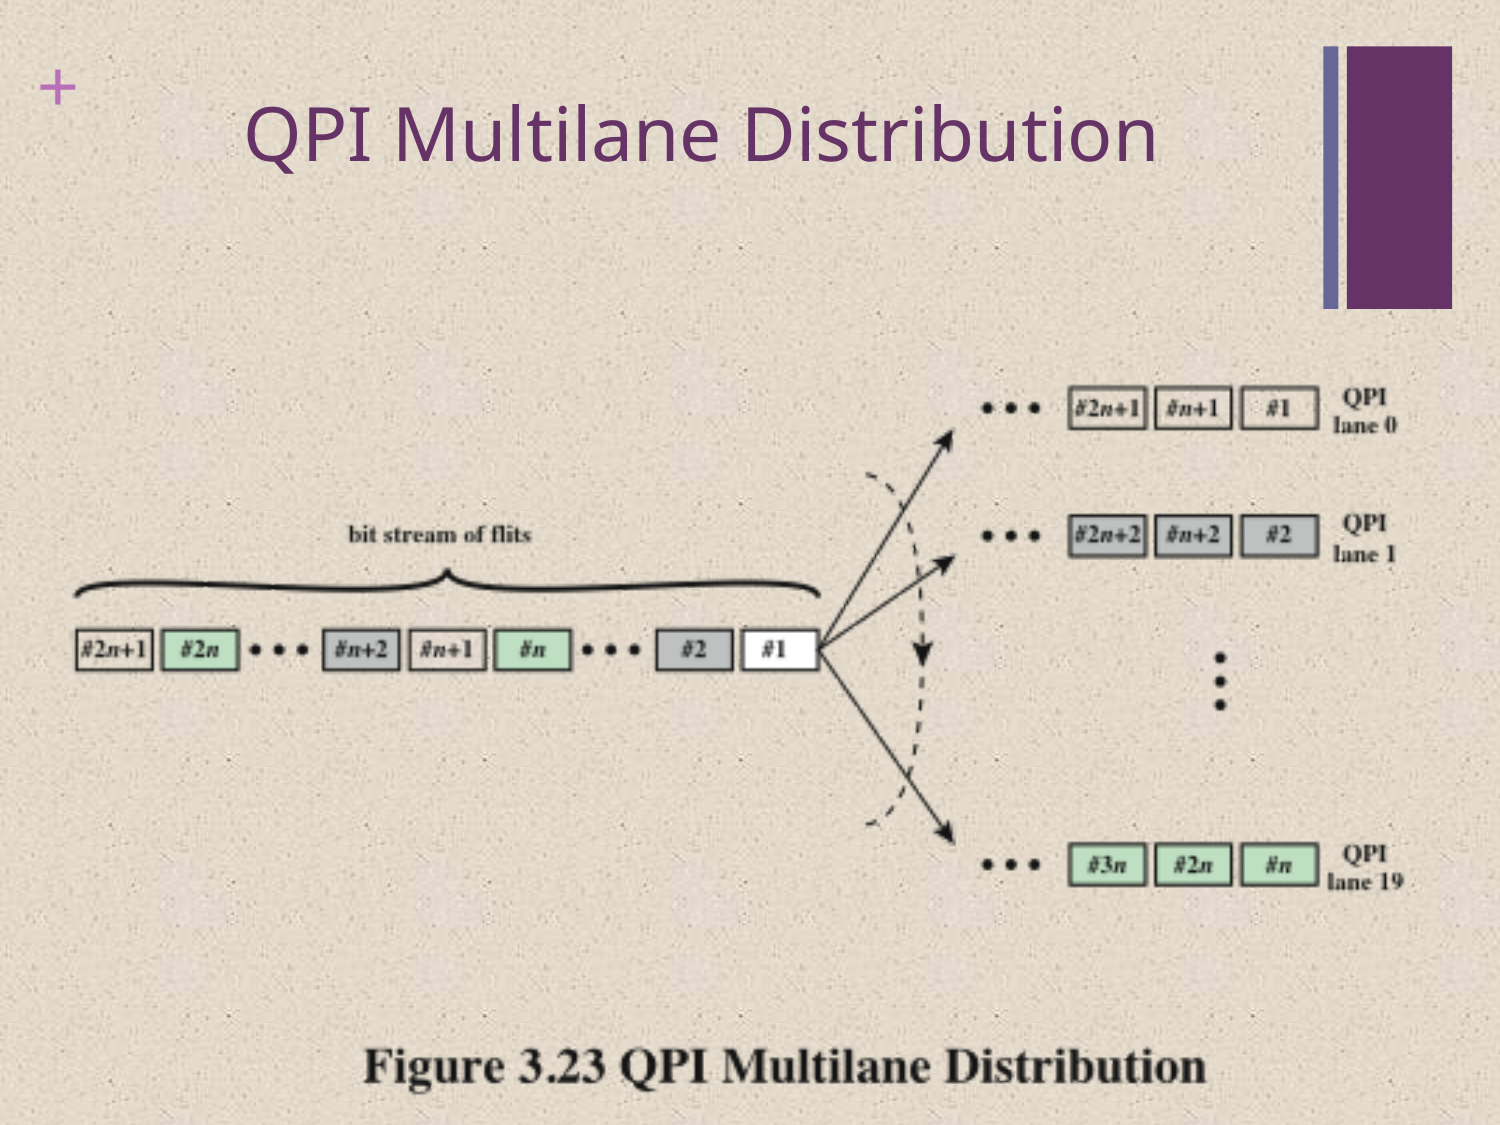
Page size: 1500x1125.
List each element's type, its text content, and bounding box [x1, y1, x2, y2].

title QPI Multilane Distribution [81, 79, 1322, 263]
picture [0, 0, 1500, 1125]
